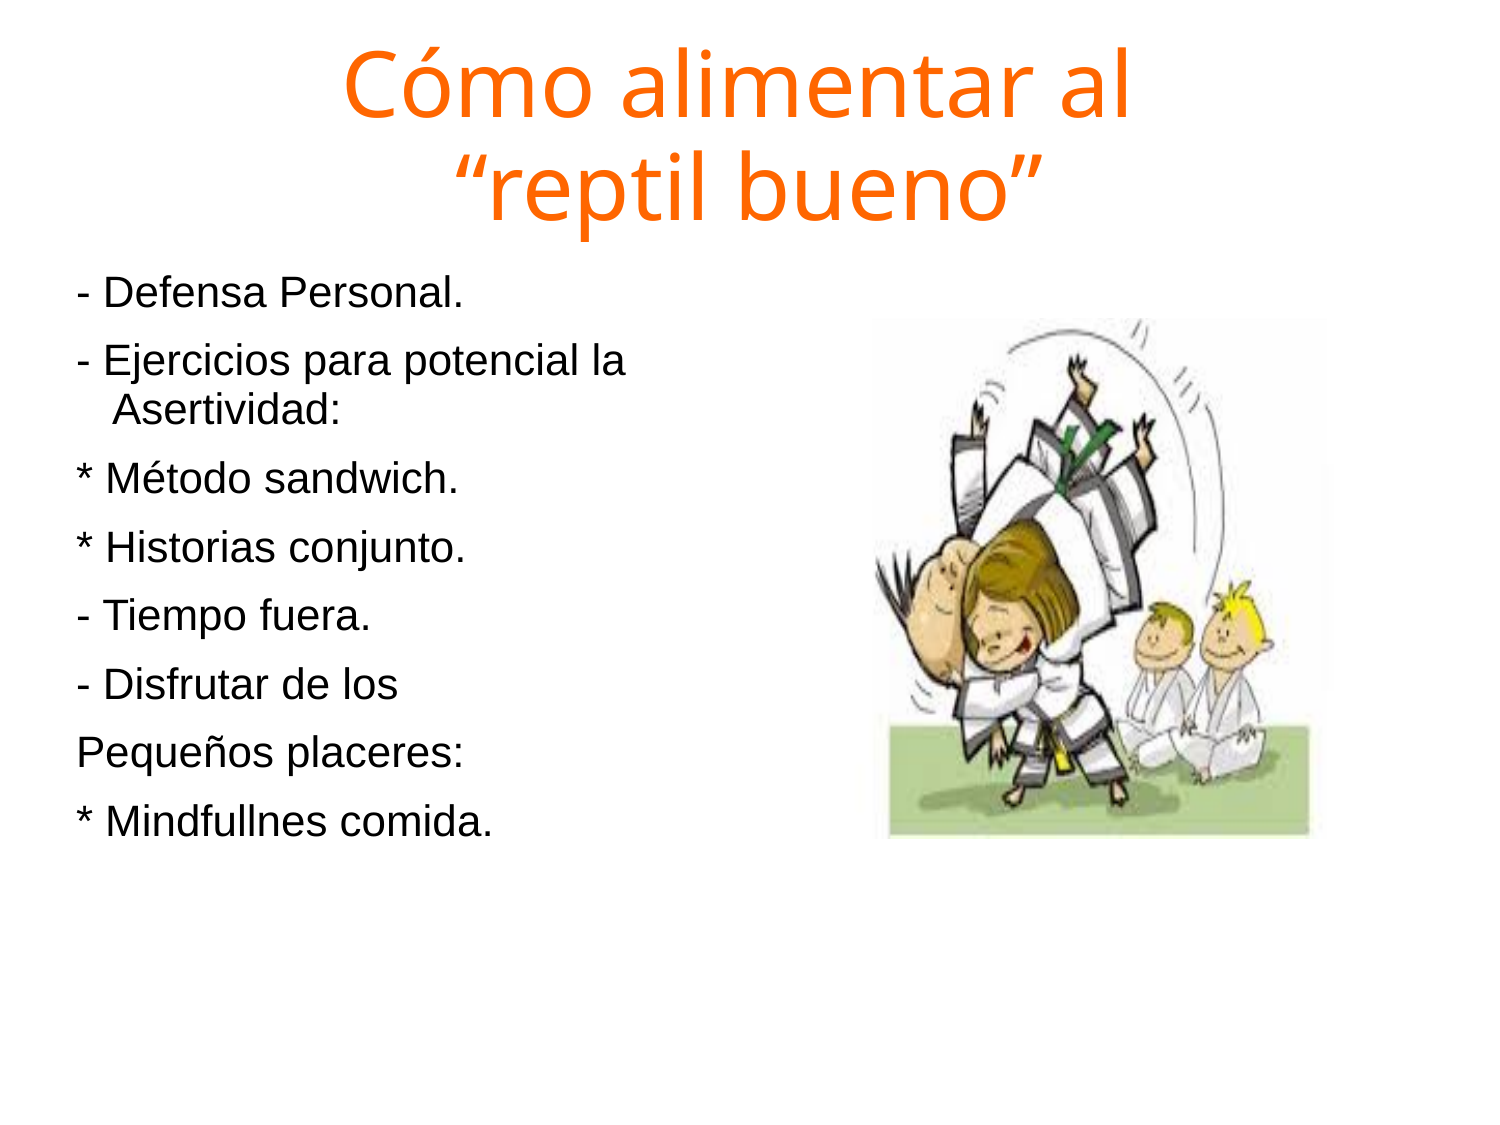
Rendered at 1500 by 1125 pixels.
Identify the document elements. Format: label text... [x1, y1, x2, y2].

title Cómo alimentar al “reptil bueno” [75, 44, 1425, 233]
list - Defensa Personal. - Ejercicios para potencial la Asertividad: * Método sandwich. * Historias conjunto. - Tiempo fuera. - Disfrutar de los Pequeños placeres: * Mindfullnes comida. [75, 263, 734, 916]
picture [791, 318, 1414, 839]
